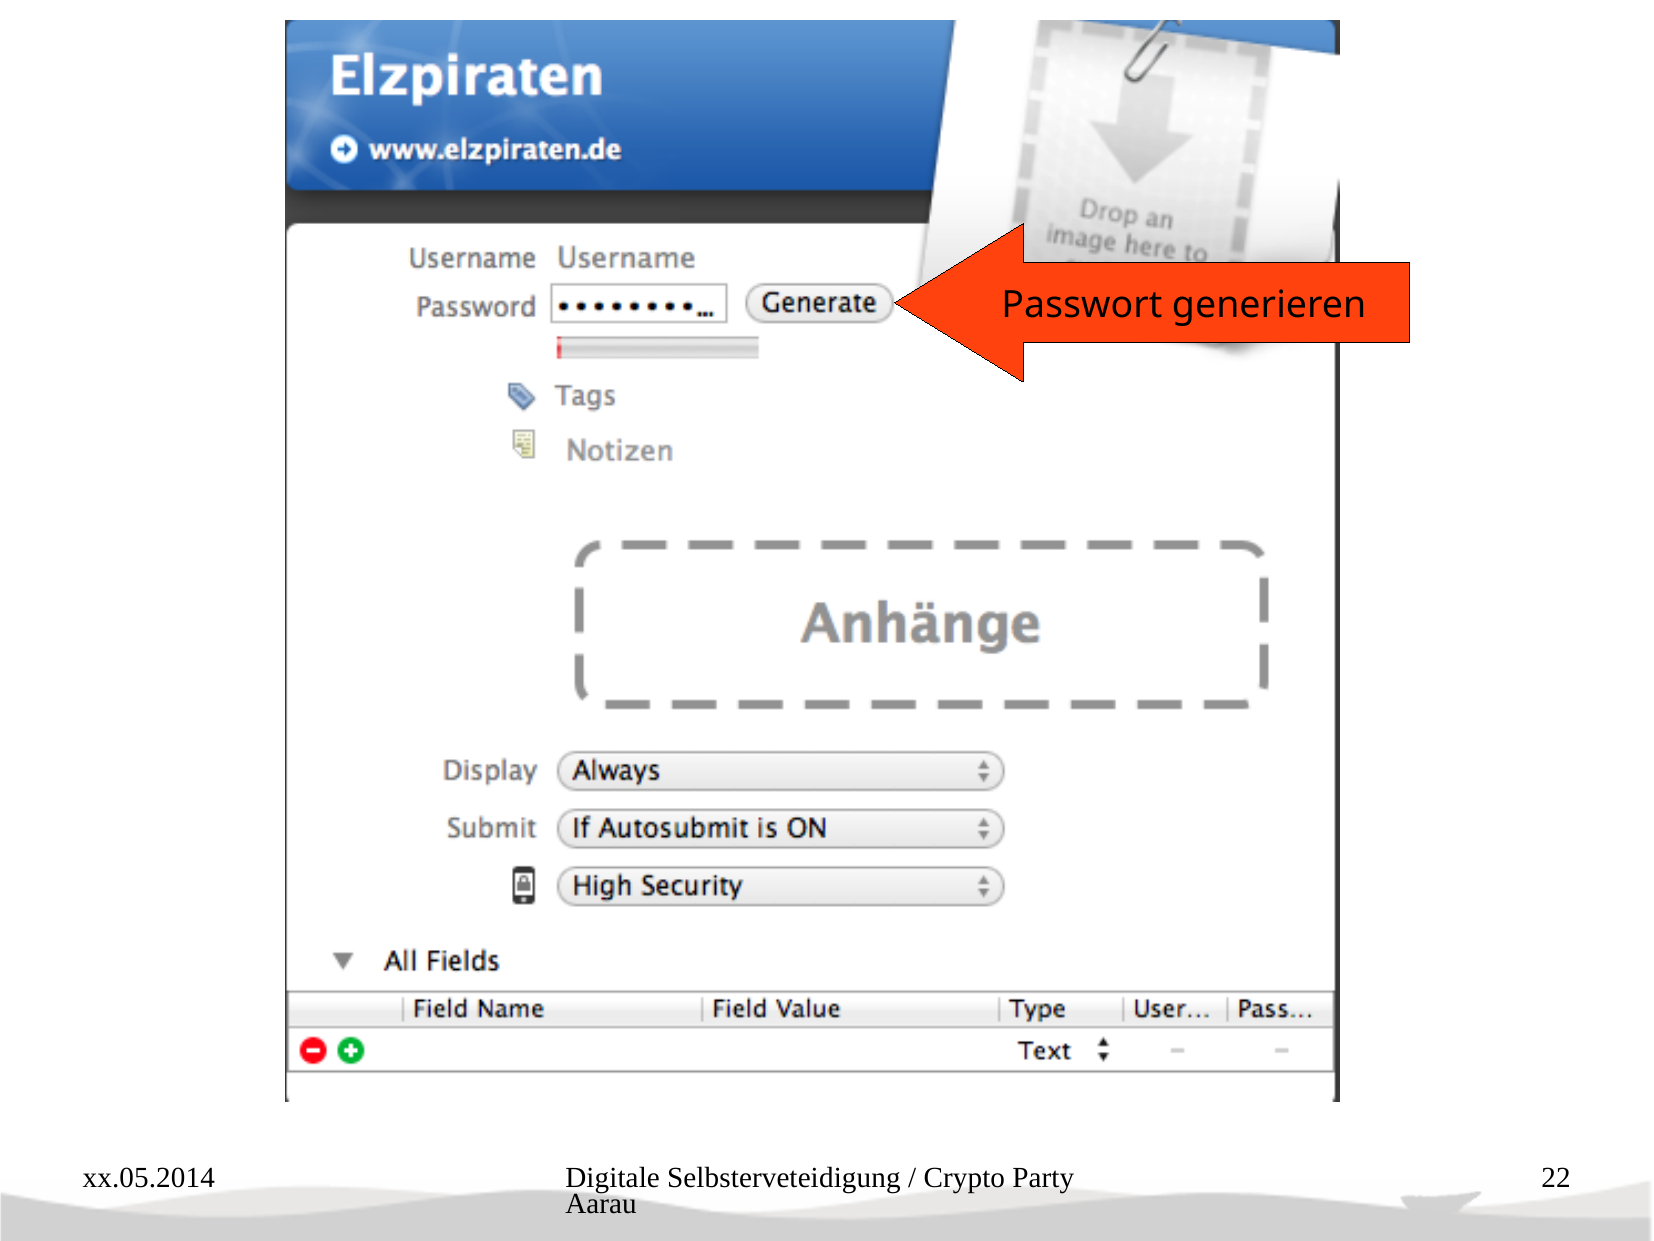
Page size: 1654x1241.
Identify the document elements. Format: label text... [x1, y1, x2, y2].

picture [860, 1179, 866, 1186]
picture [994, 1179, 1001, 1186]
picture [285, 20, 1340, 1102]
picture [708, 1179, 715, 1186]
text_box Passwort generieren [894, 223, 1410, 382]
picture [0, 1179, 1654, 1241]
picture [571, 1179, 582, 1186]
picture [174, 1179, 181, 1186]
picture [123, 1179, 130, 1186]
picture [972, 1179, 978, 1186]
picture [823, 1179, 829, 1186]
